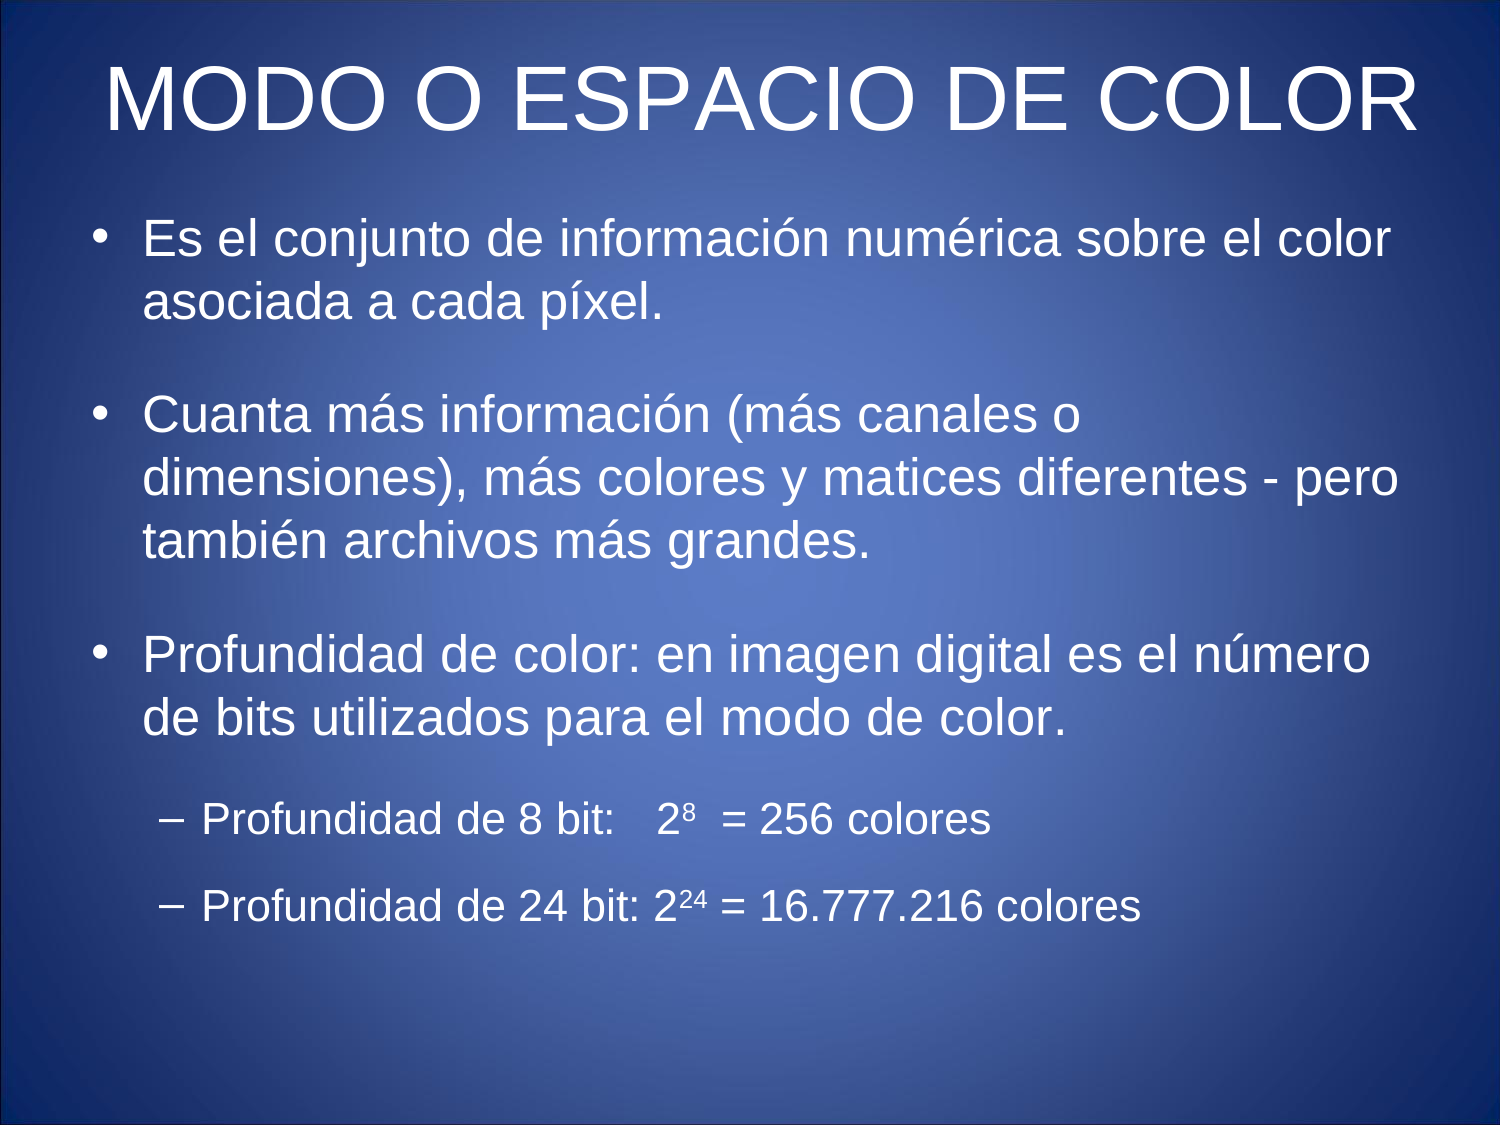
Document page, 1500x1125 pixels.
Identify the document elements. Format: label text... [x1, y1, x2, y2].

title MODO O ESPACIO DE COLOR [88, 0, 1439, 188]
picture [0, 0, 1500, 1125]
list Es el conjunto de información numérica sobre el color asociada a cada píxel. Cuanta más información (más canales o dimensiones), más colores y matices diferentes - pero también archivos más grandes. Profundidad de color: en imagen digital es el número de bits utilizados para el modo de color. Profundidad de 8 bit: 28 = 256 colores Profundidad de 24 bit: 224 = 16.777.216 colores [76, 196, 1427, 939]
